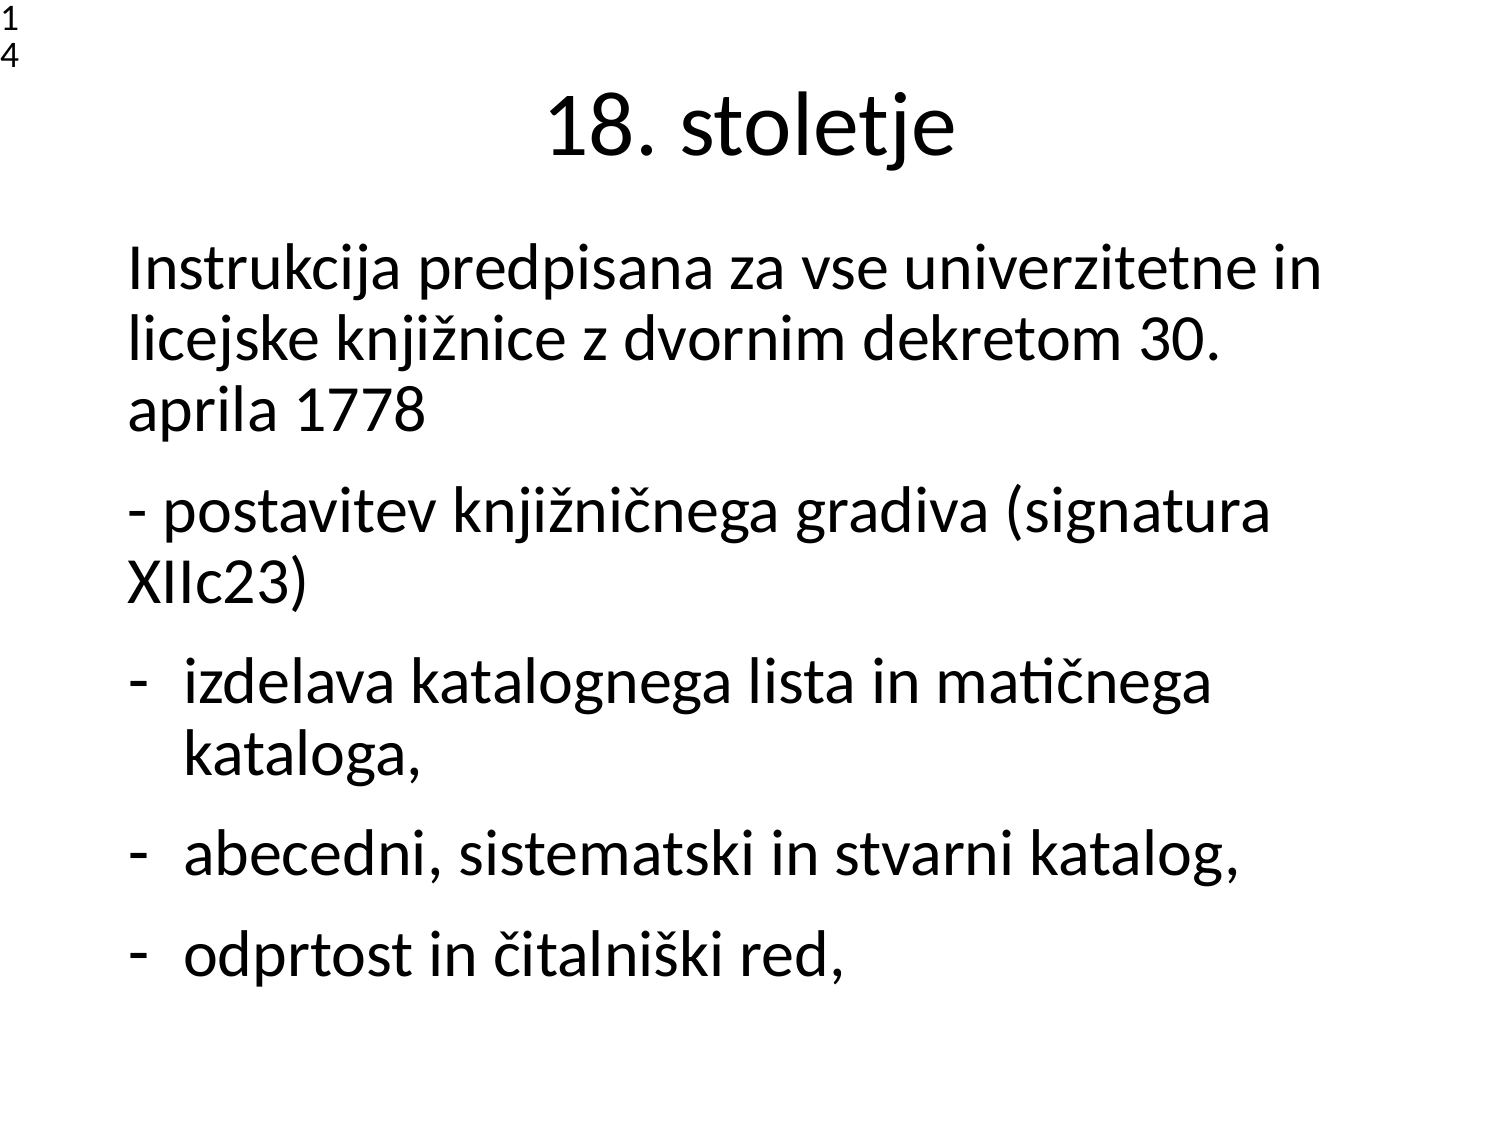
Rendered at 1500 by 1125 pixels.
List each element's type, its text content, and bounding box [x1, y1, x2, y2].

title 18. stoletje [112, 0, 1388, 224]
list Instrukcija predpisana za vse univerzitetne in licejske knjižnice z dvornim dekretom 30. aprila 1778 - postavitev knjižničnega gradiva (signatura XIIc23) izdelava katalognega lista in matičnega kataloga, abecedni, sistematski in stvarni katalog, odprtost in čitalniški red, [112, 224, 1388, 1000]
